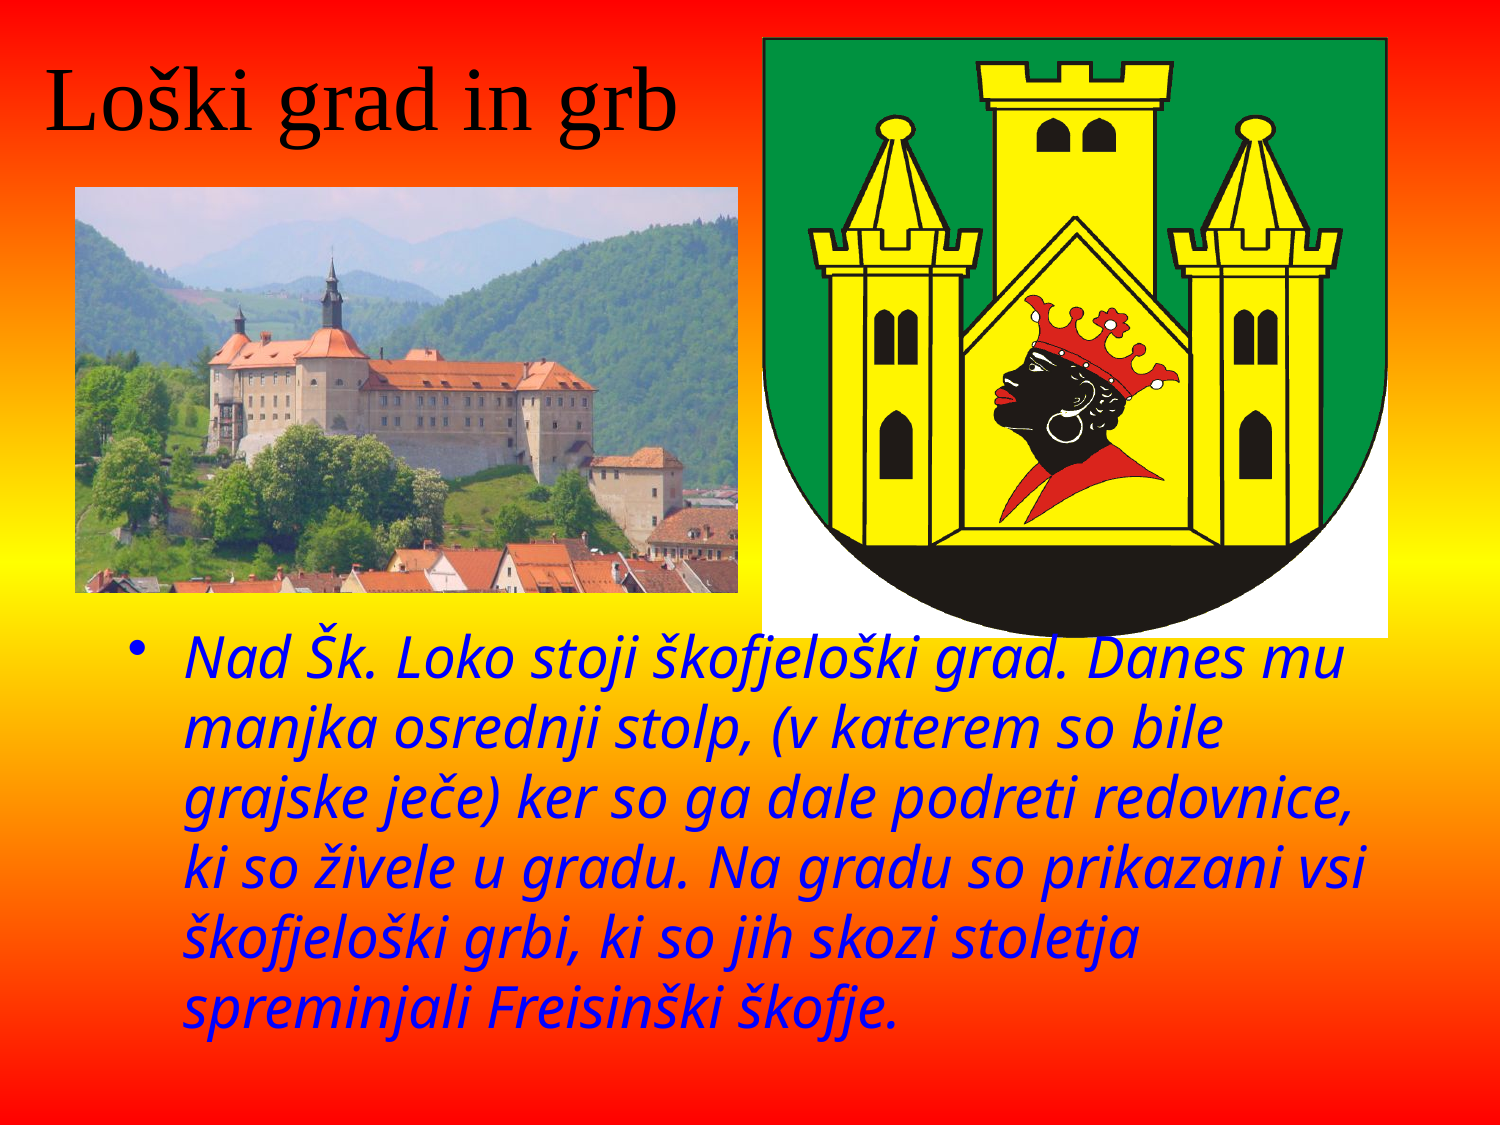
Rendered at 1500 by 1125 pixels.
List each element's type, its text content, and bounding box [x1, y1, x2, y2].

title Loški grad in grb [0, 0, 1000, 188]
list Nad Šk. Loko stoji škofjeloški grad. Danes mu manjka osrednji stolp, (v katerem so bile grajske ječe) ker so ga dale podreti redovnice, ki so živele u gradu. Na gradu so prikazani vsi škofjeloški grbi, ki so jih skozi stoletja spreminjali Freisinški škofje. [112, 612, 1388, 1063]
picture [75, 187, 738, 593]
picture [762, 37, 1388, 612]
